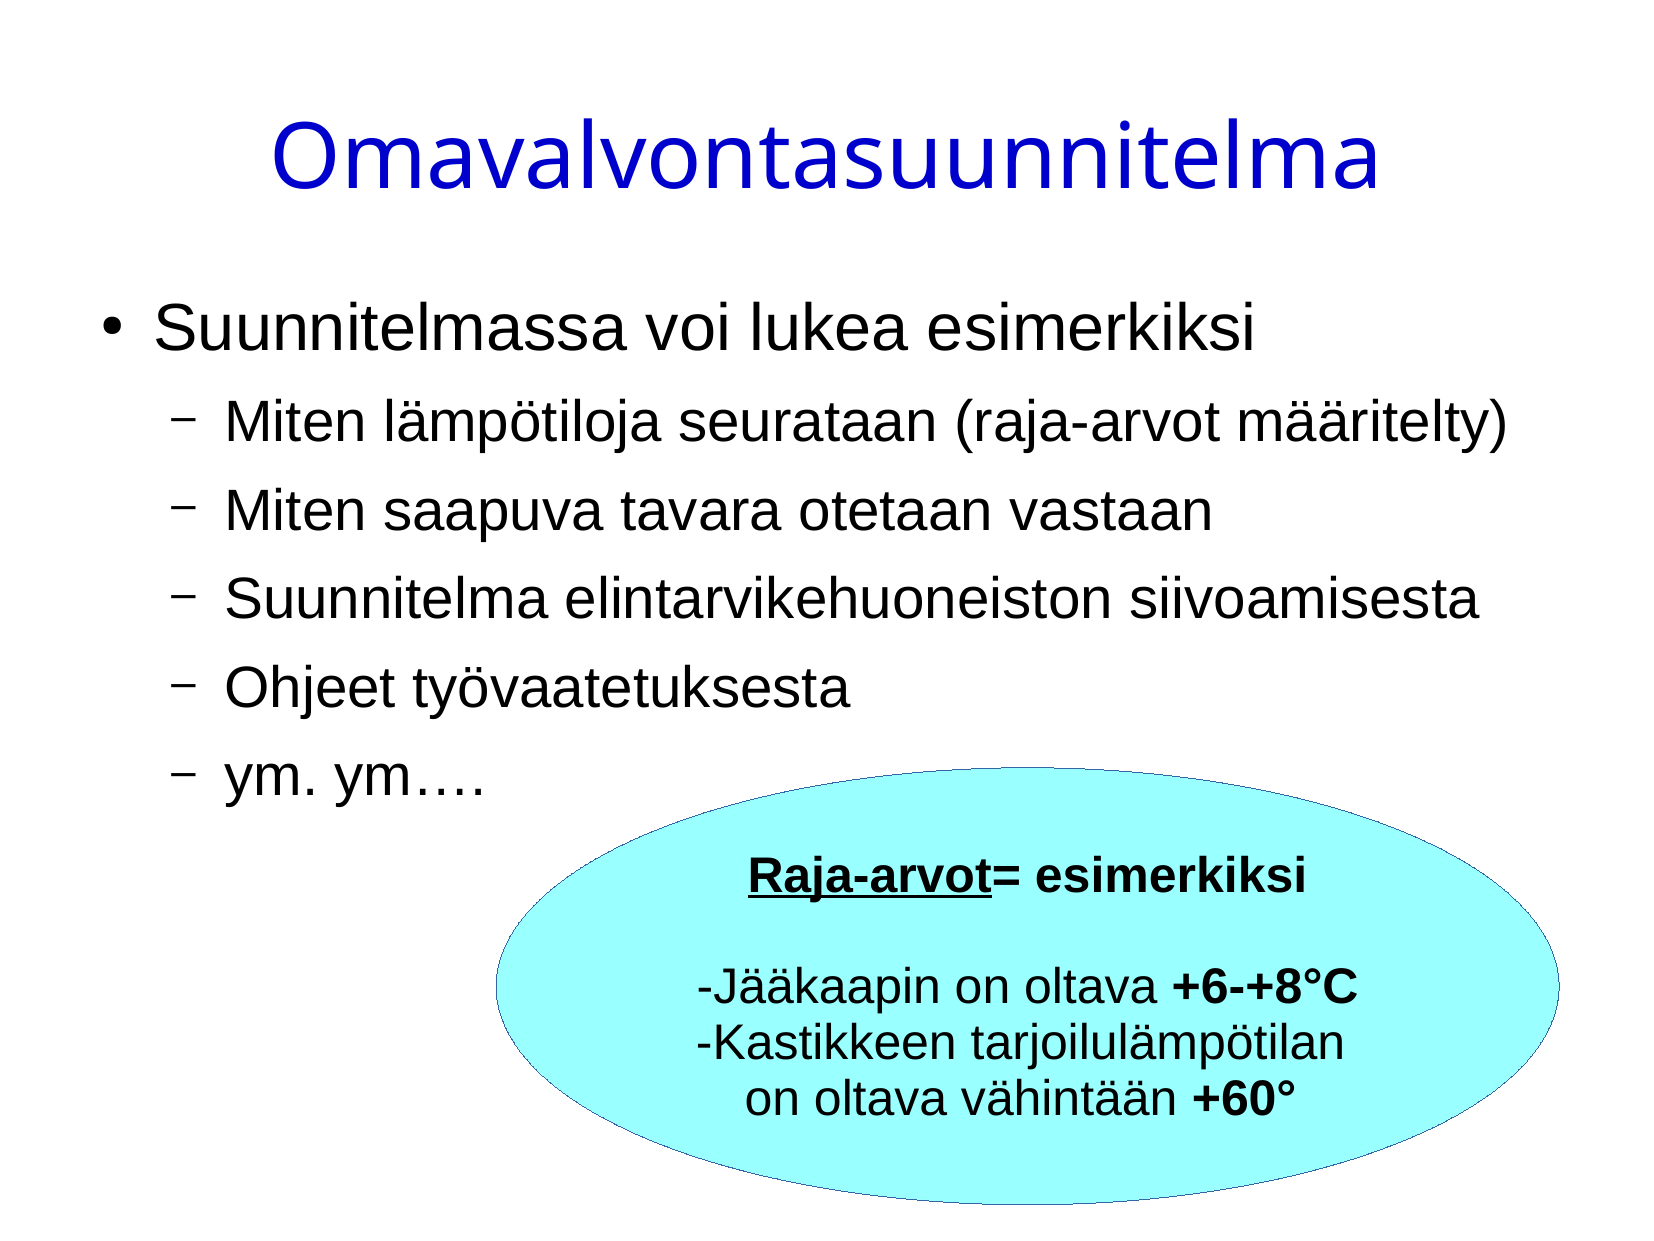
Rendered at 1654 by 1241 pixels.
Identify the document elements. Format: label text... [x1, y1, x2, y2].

text_box Raja-arvot= esimerkiksi -Jääkaapin on oltava +6-+8°C -Kastikkeen tarjoilulämpötilan on oltava vähintään +60° [496, 767, 1560, 1205]
title Omavalvontasuunnitelma [82, 49, 1571, 257]
list Suunnitelmassa voi lukea esimerkiksi Miten lämpötiloja seurataan (raja-arvot määritelty) Miten saapuva tavara otetaan vastaan Suunnitelma elintarvikehuoneiston siivoamisesta Ohjeet työvaatetuksesta ym. ym…. [82, 290, 1571, 1010]
